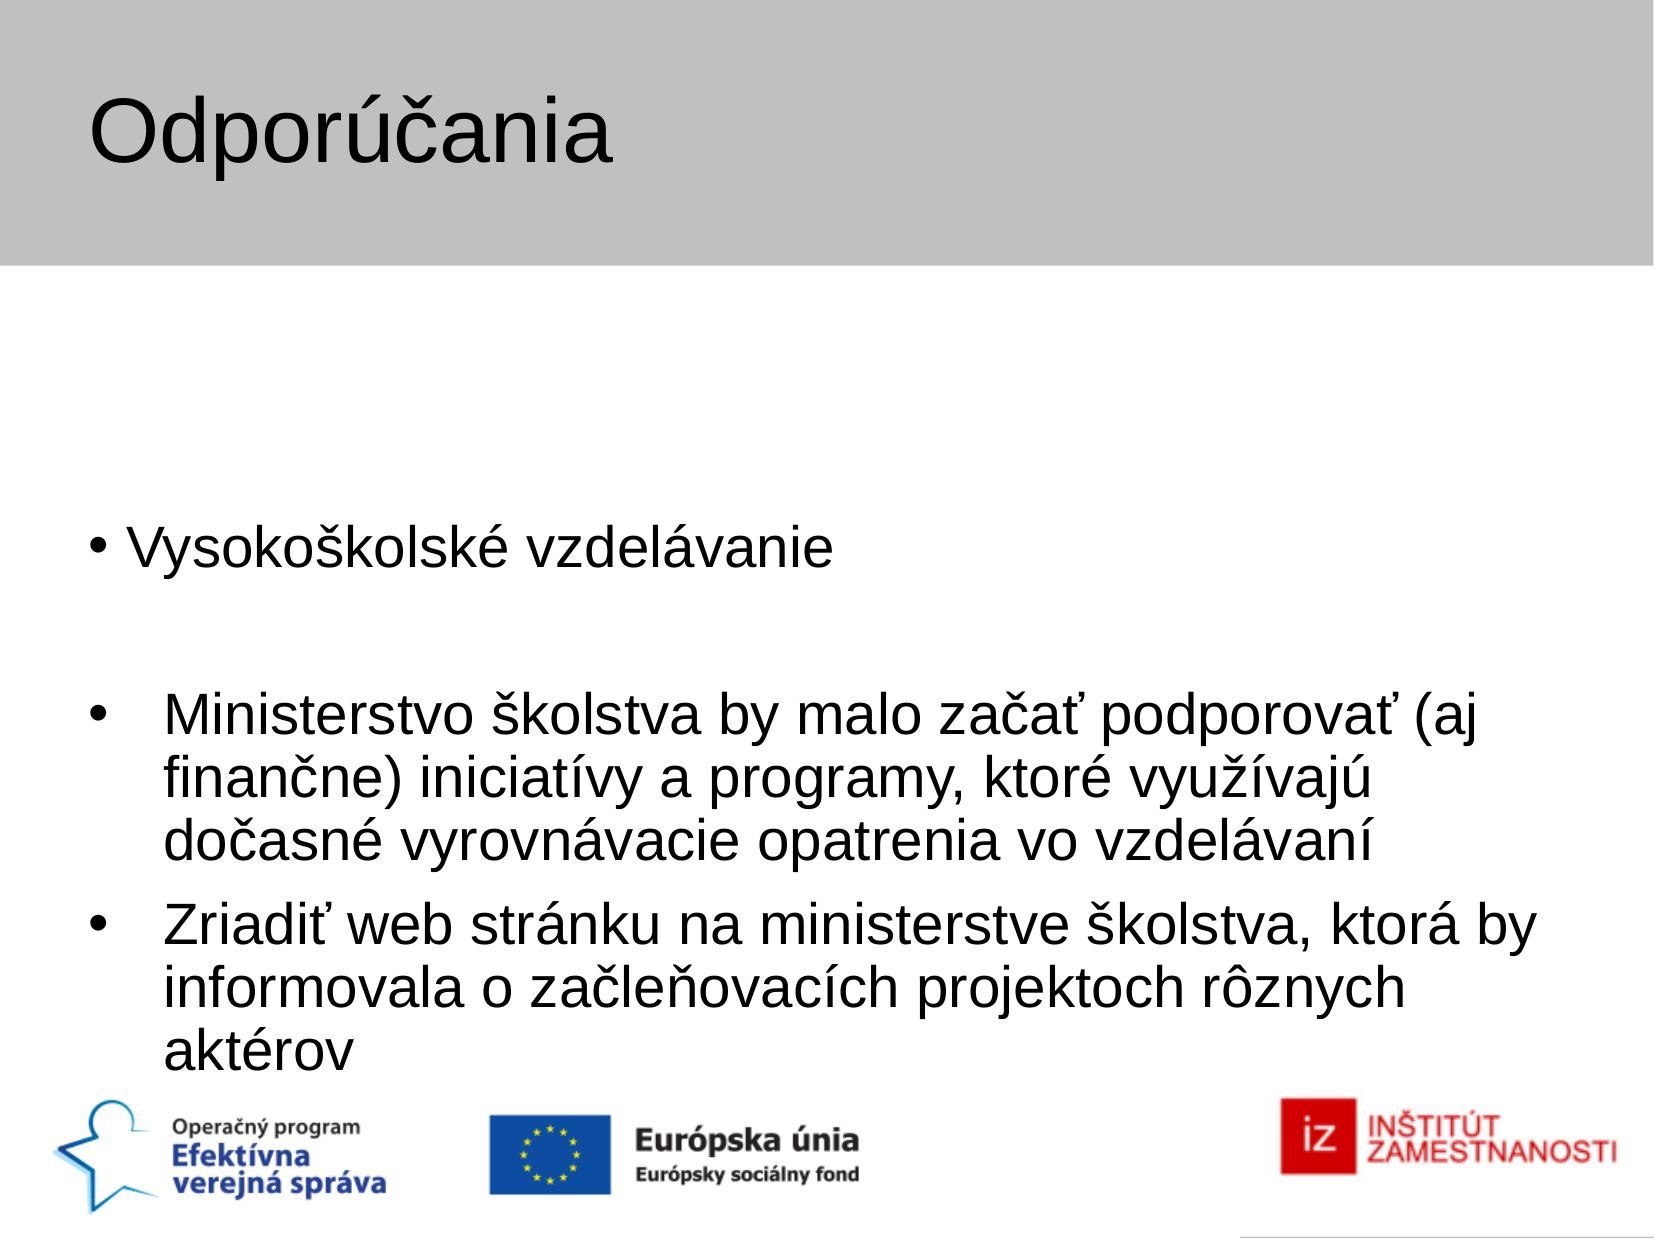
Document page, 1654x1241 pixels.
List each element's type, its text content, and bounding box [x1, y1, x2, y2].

text_box Vysokoškolské vzdelávanie Ministerstvo školstva by malo začať podporovať (aj finančne) iniciatívy a programy, ktoré využívajú dočasné vyrovnávacie opatrenia vo vzdelávaní Zriadiť web stránku na ministerstve školstva, ktorá by informovala o začleňovacích projektoch rôznych aktérov [88, 516, 1565, 724]
picture [1240, 1033, 1654, 1240]
picture [250, 1062, 265, 1067]
text_box Odporúčania [88, 29, 1565, 237]
picture [171, 1062, 184, 1067]
picture [29, 1062, 886, 1240]
picture [302, 1062, 316, 1067]
